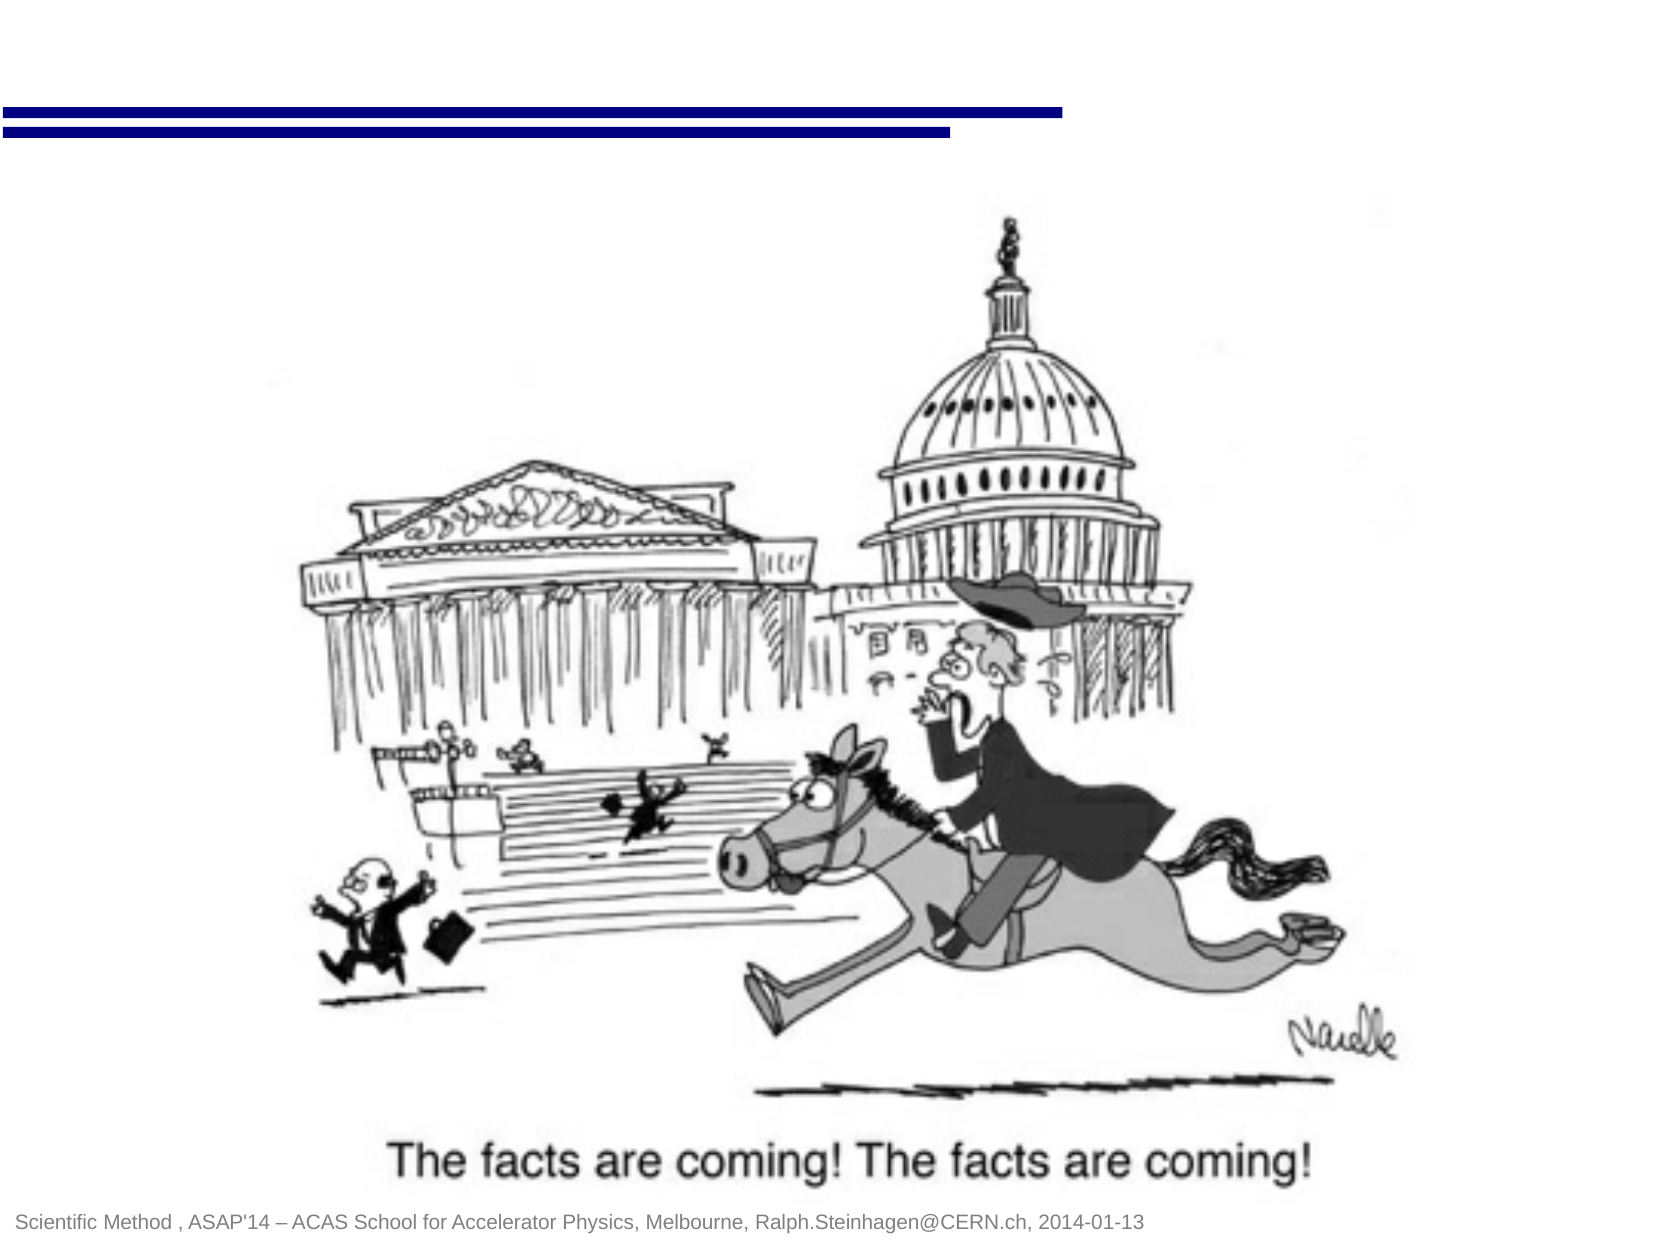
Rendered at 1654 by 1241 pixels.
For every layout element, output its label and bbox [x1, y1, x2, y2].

picture [268, 192, 1424, 1205]
